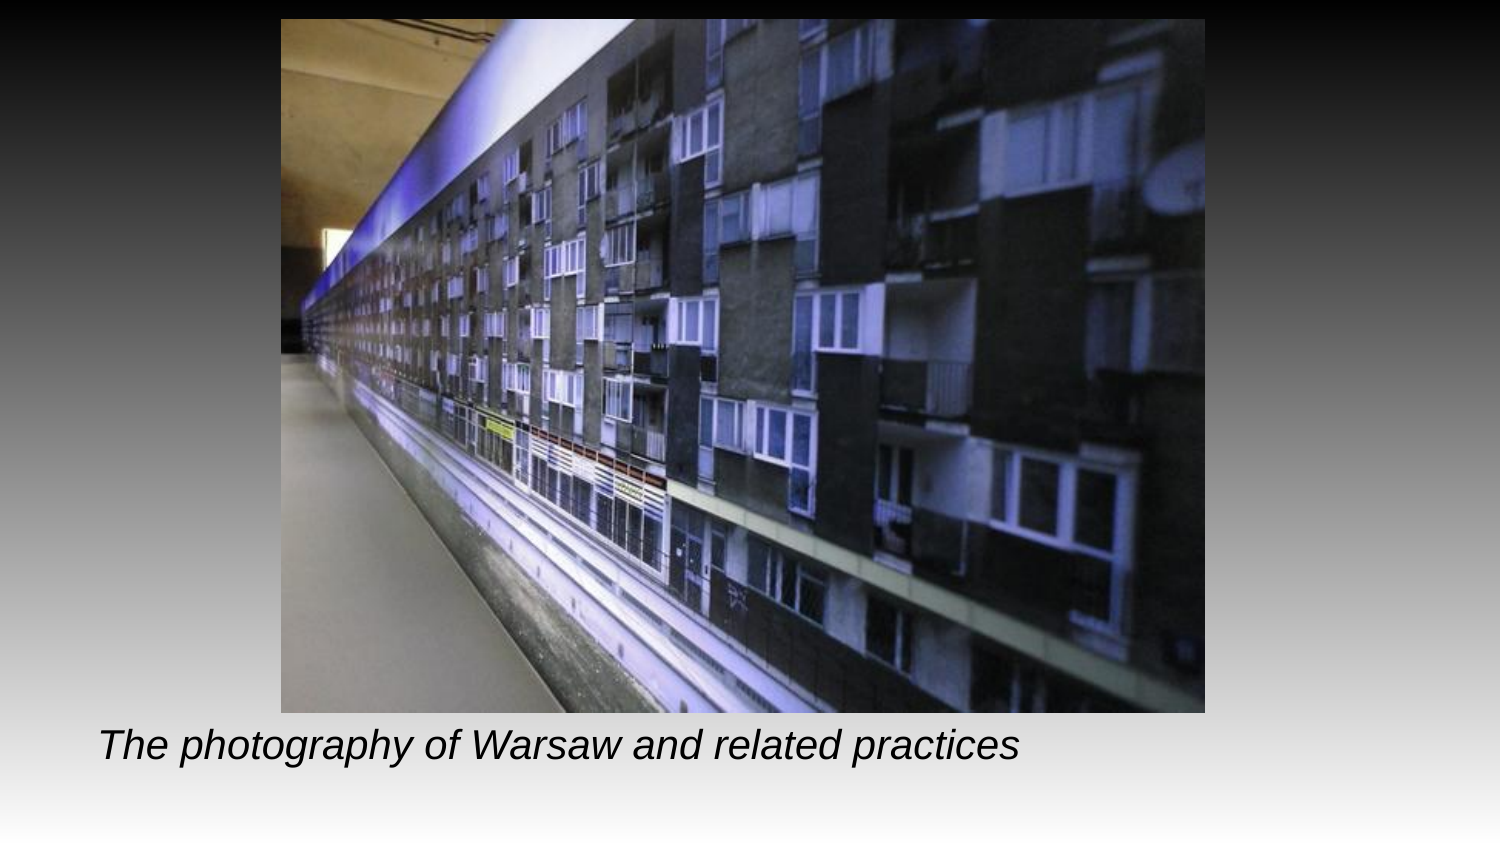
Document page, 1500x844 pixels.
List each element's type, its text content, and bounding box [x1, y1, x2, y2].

text_box [281, 19, 1205, 713]
list The photography of Warsaw and related practices [82, 703, 1432, 789]
